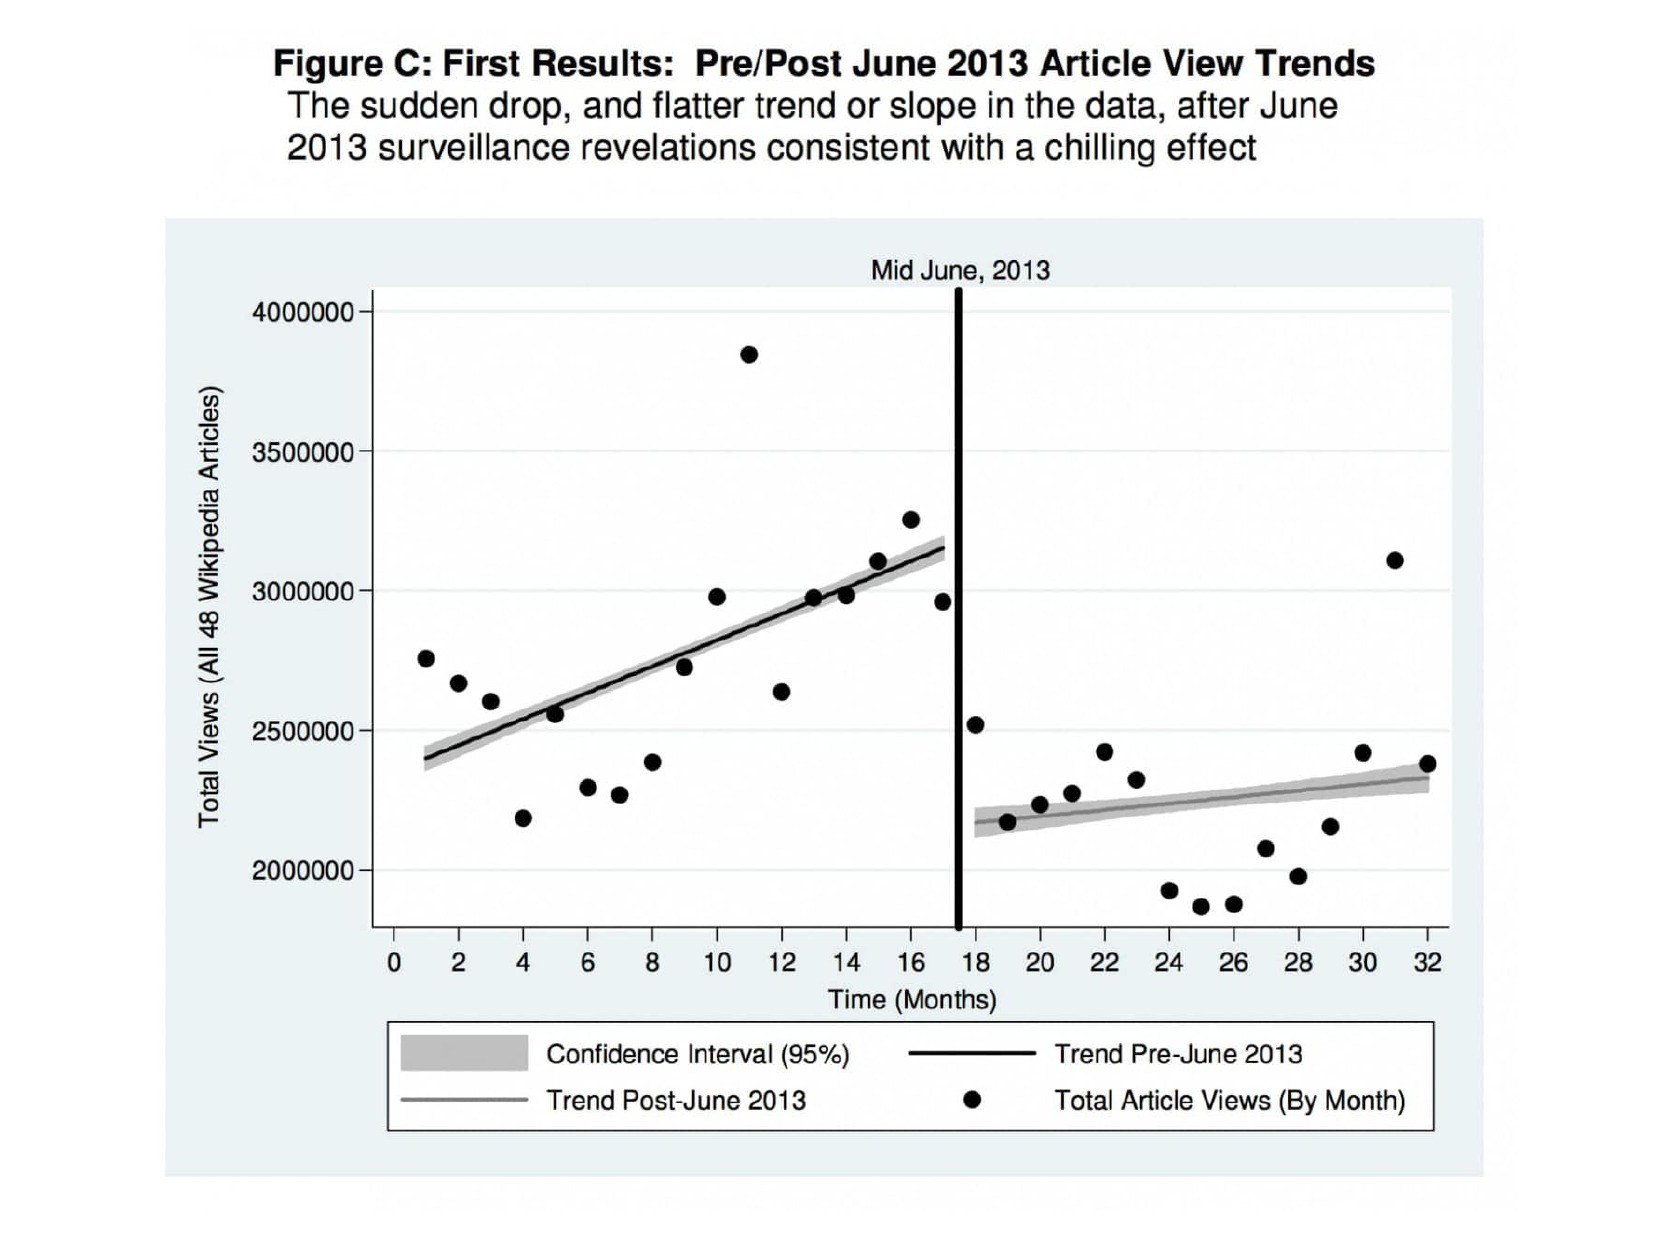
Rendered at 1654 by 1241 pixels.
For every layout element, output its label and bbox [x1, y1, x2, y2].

picture [136, 29, 1518, 1211]
